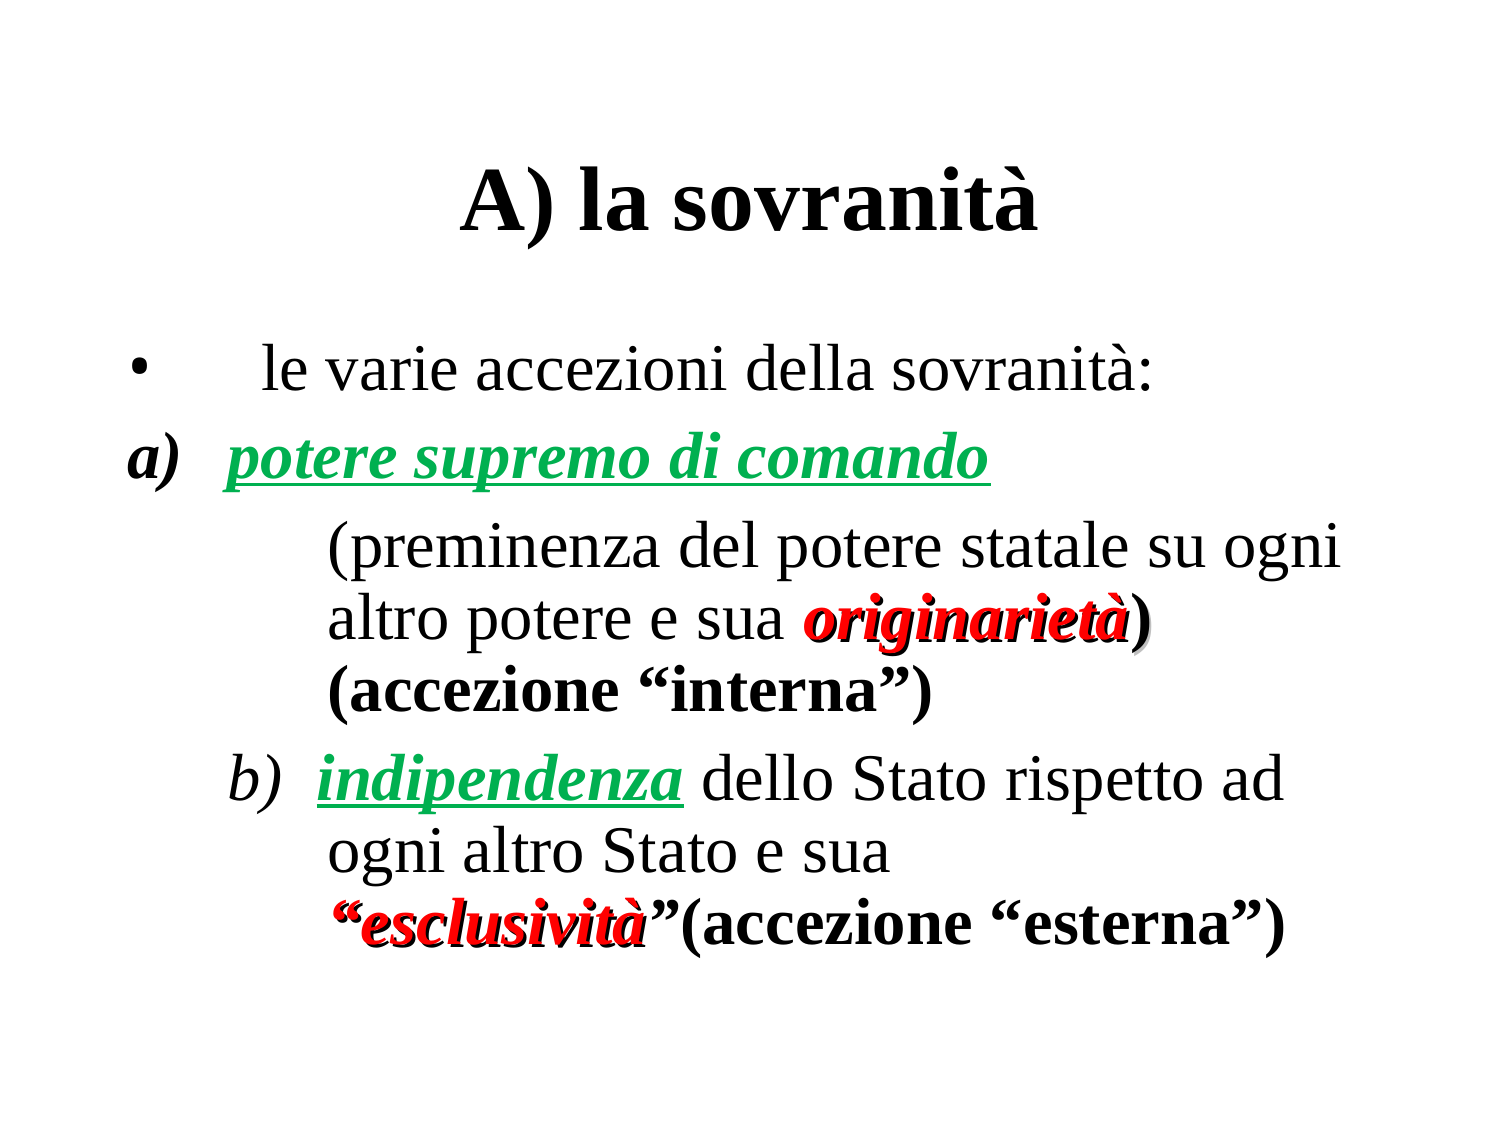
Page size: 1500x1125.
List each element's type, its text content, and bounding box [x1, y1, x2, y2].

list le varie accezioni della sovranità: potere supremo di comando (preminenza del potere statale su ogni altro potere e sua originarietà) (accezione “interna”) b) indipendenza dello Stato rispetto ad ogni altro Stato e sua “esclusività”(accezione “esterna”) [112, 324, 1388, 1000]
title A) la sovranità [112, 99, 1388, 288]
